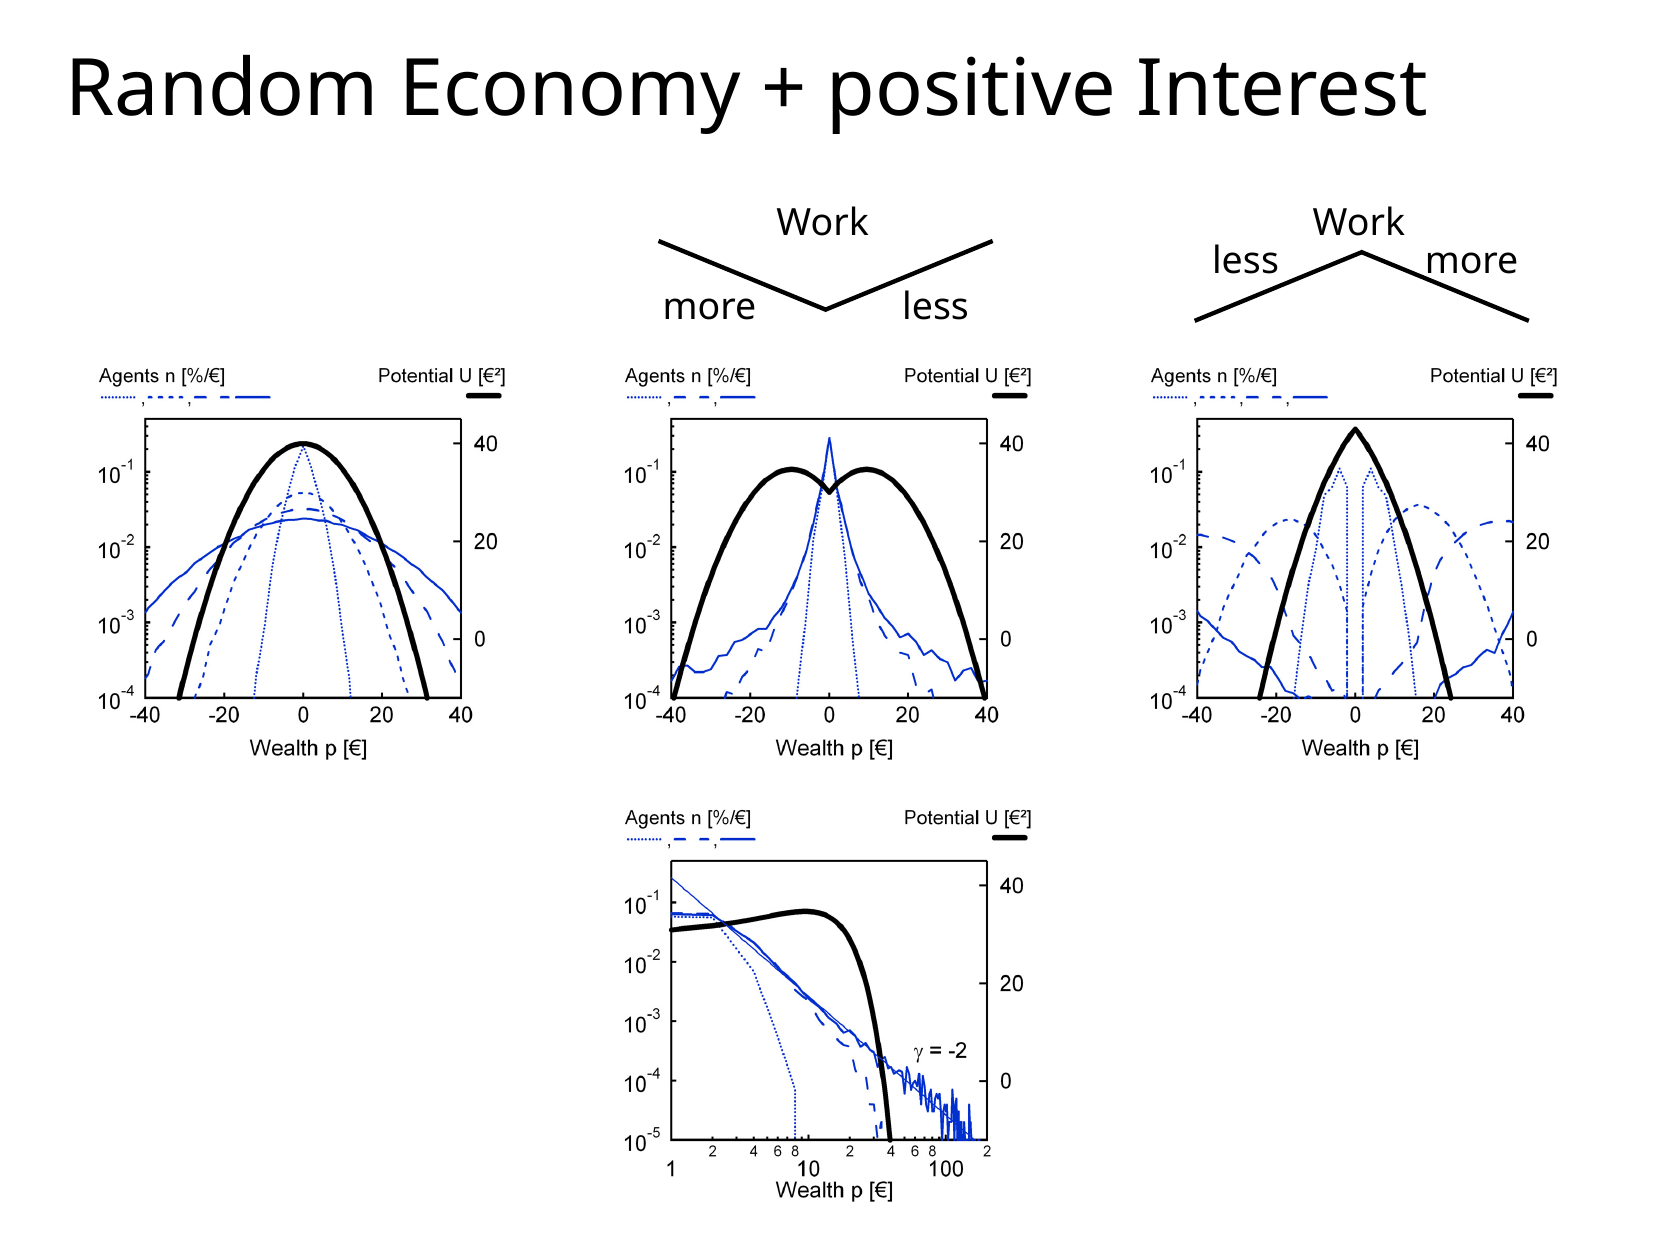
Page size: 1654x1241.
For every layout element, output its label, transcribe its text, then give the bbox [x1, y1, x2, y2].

text_box [764, 238, 994, 313]
picture [609, 801, 1036, 1202]
picture [609, 359, 1036, 760]
text_box [1193, 249, 1530, 323]
picture [1135, 359, 1562, 760]
text_box less [1212, 233, 1287, 280]
text_box [657, 238, 757, 279]
text_box less [902, 279, 977, 326]
picture [83, 359, 510, 760]
text_box Work [1312, 195, 1413, 241]
text_box Work [776, 195, 877, 241]
text_box more [662, 279, 764, 326]
text_box more [1424, 233, 1526, 280]
text_box Random Economy + positive Interest [65, 31, 1581, 128]
